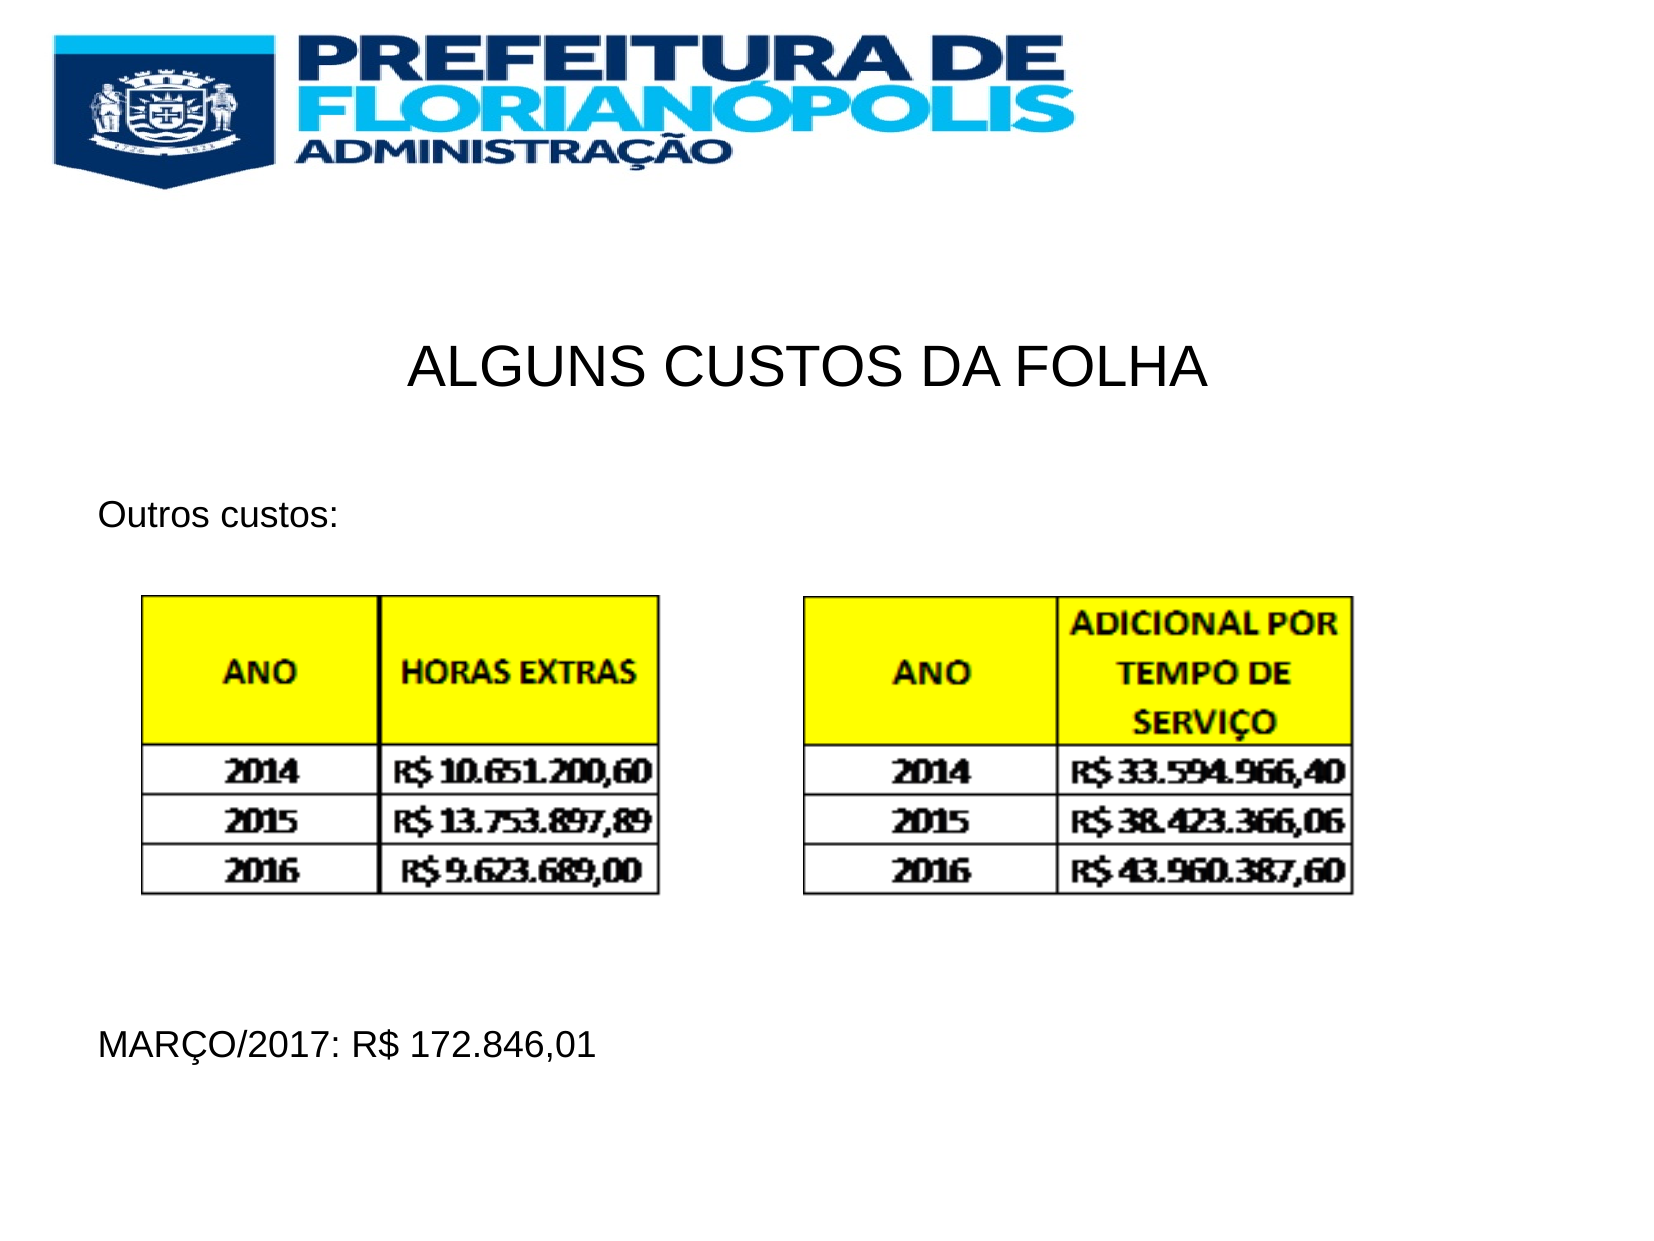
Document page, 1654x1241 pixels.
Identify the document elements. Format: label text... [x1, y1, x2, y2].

picture [0, 0, 1131, 225]
title ALGUNS CUSTOS DA FOLHA [69, 295, 1548, 438]
picture [803, 596, 1357, 898]
text_box Outros custos: [82, 486, 875, 544]
picture [141, 595, 663, 898]
text_box MARÇO/2017: R$ 172.846,01 [82, 1015, 981, 1073]
